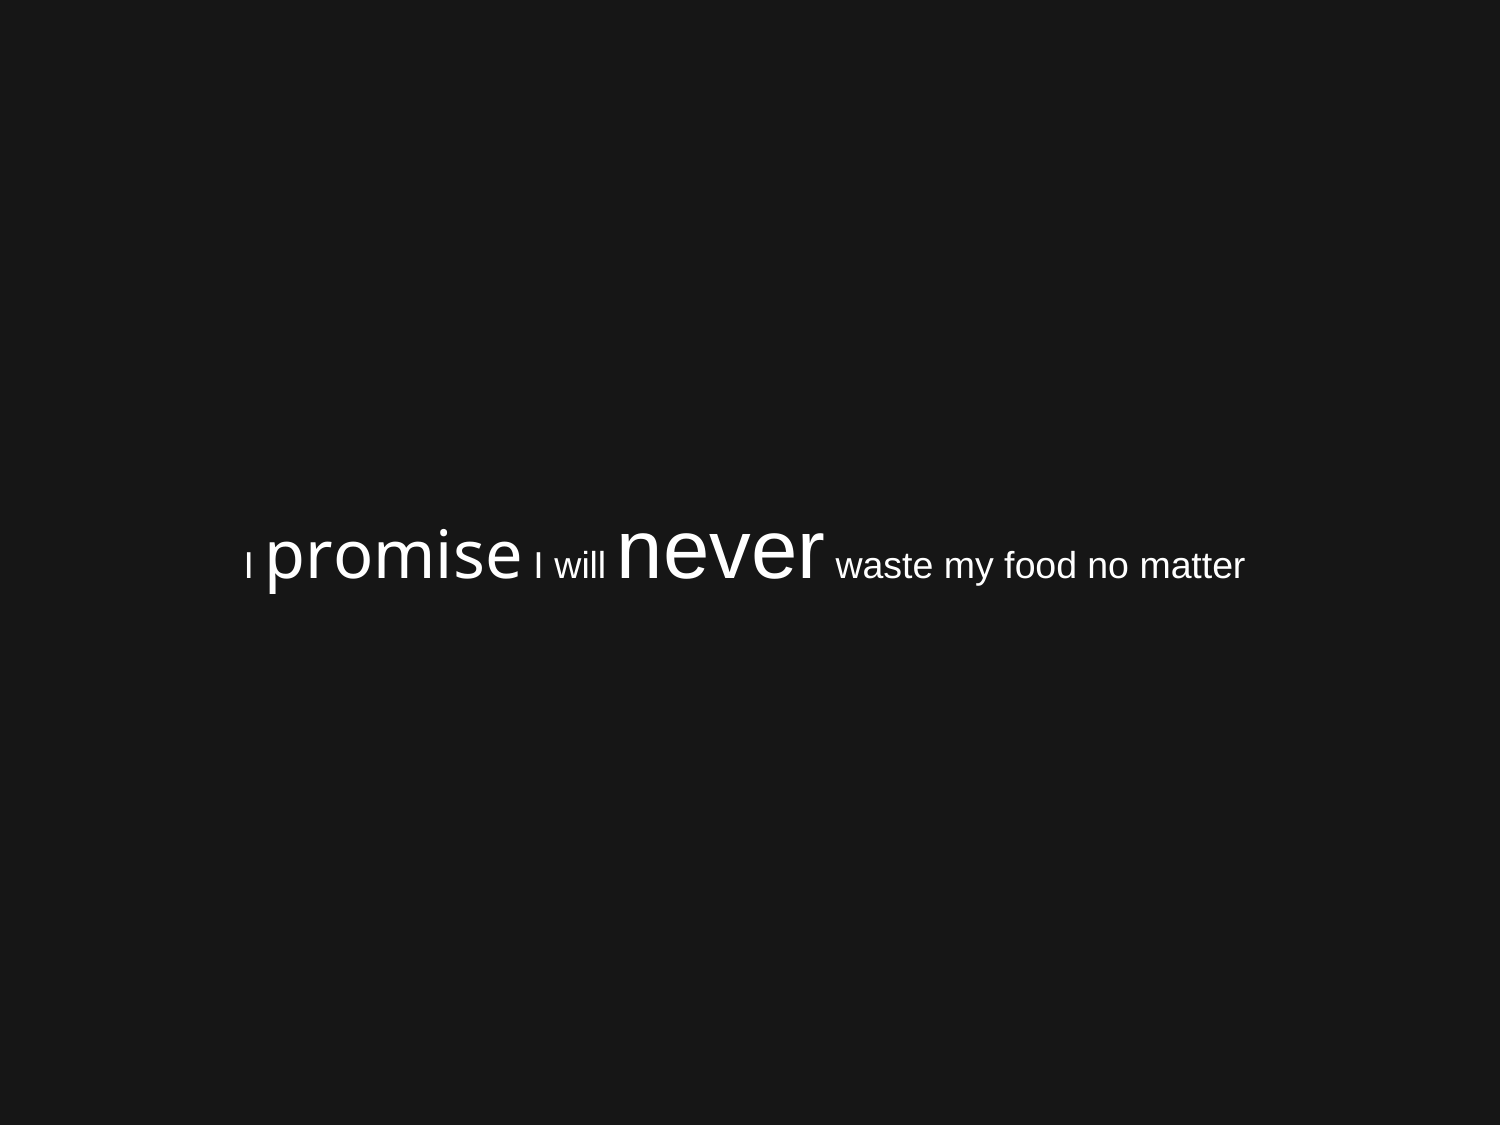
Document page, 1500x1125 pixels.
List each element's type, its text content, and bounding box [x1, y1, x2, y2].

text_box I promise I will never waste my food no matter [0, 487, 1500, 648]
